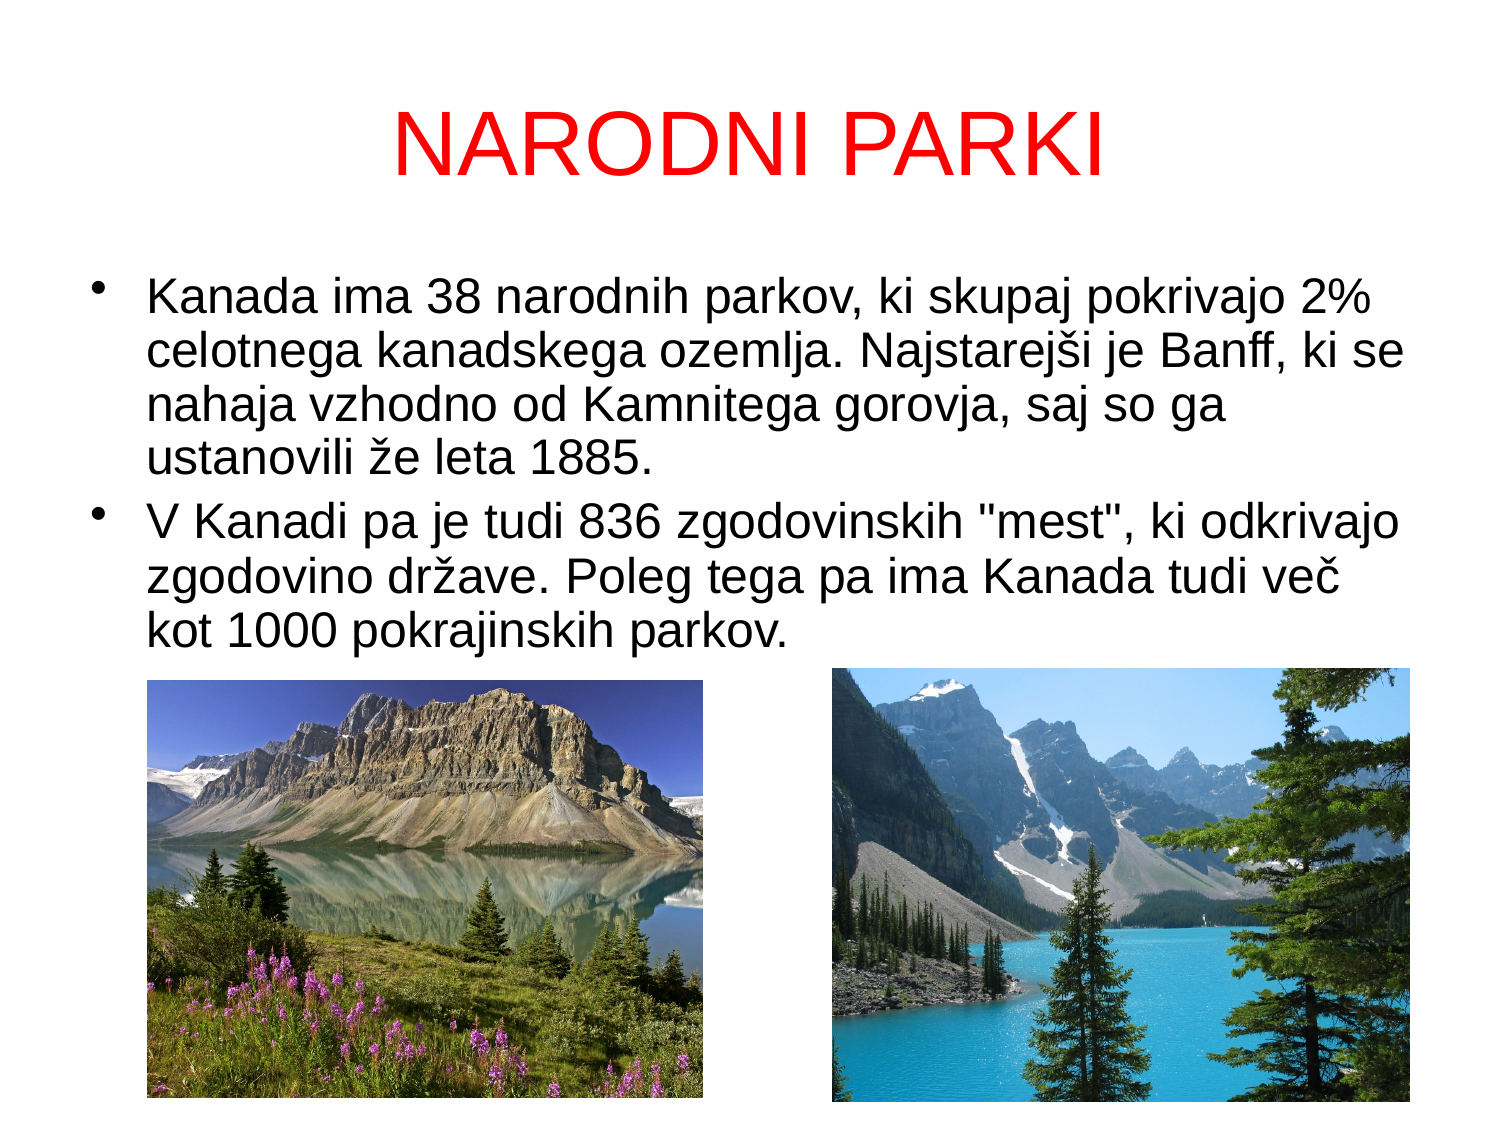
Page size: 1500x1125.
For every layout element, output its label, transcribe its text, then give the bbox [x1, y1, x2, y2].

title NARODNI PARKI [75, 45, 1425, 233]
picture [147, 680, 703, 1098]
list Kanada ima 38 narodnih parkov, ki skupaj pokrivajo 2% celotnega kanadskega ozemlja. Najstarejši je Banff, ki se nahaja vzhodno od Kamnitega gorovja, saj so ga ustanovili že leta 1885. V Kanadi pa je tudi 836 zgodovinskih "mest", ki odkrivajo zgodovino države. Poleg tega pa ima Kanada tudi več kot 1000 pokrajinskih parkov. [75, 262, 1425, 1005]
picture [832, 668, 1410, 1102]
